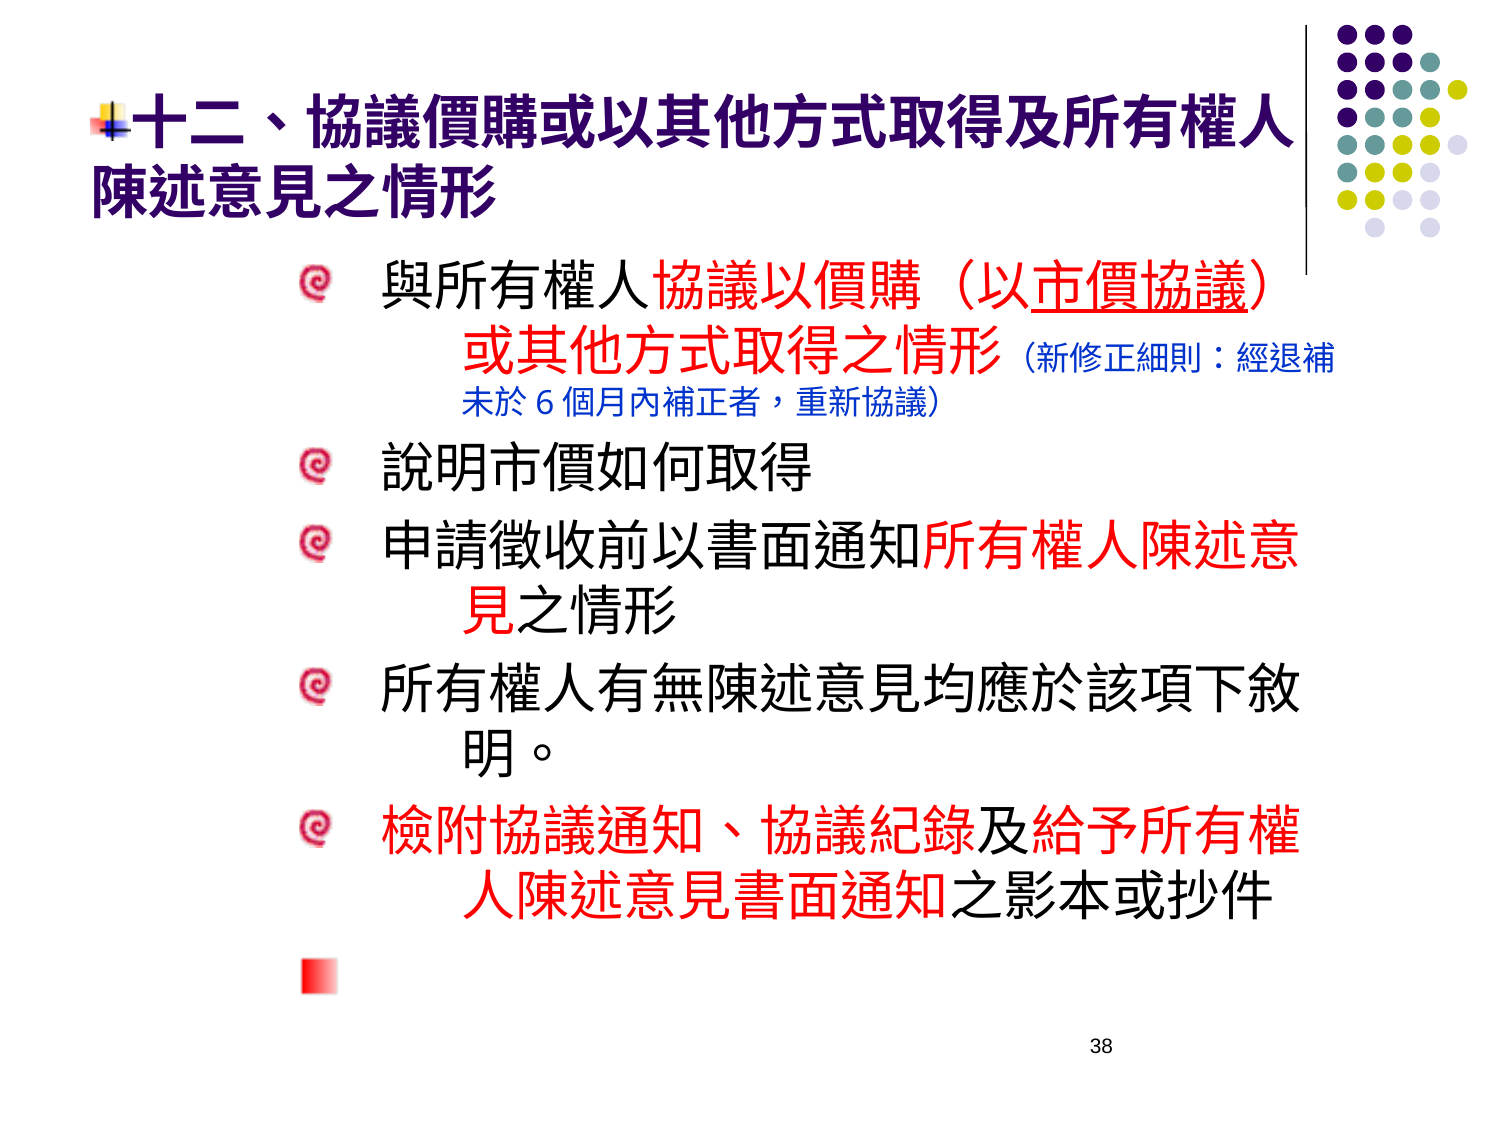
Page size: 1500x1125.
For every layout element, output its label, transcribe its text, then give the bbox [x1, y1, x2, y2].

text_box [1074, 1025, 1426, 1101]
list 與所有權人協議以價購（以市價協議）或其他方式取得之情形（新修正細則：經退補未於6個月內補正者，重新協議） 說明市價如何取得 申請徵收前以書面通知所有權人陳述意見之情形 所有權人有無陳述意見均應於該項下敘明。 檢附協議通知、協議紀錄及給予所有權人陳述意見書面通知之影本或抄件 [171, 243, 1353, 1047]
title 十二、協議價購或以其他方式取得及所有權人陳述意見之情形 [75, 20, 1313, 233]
